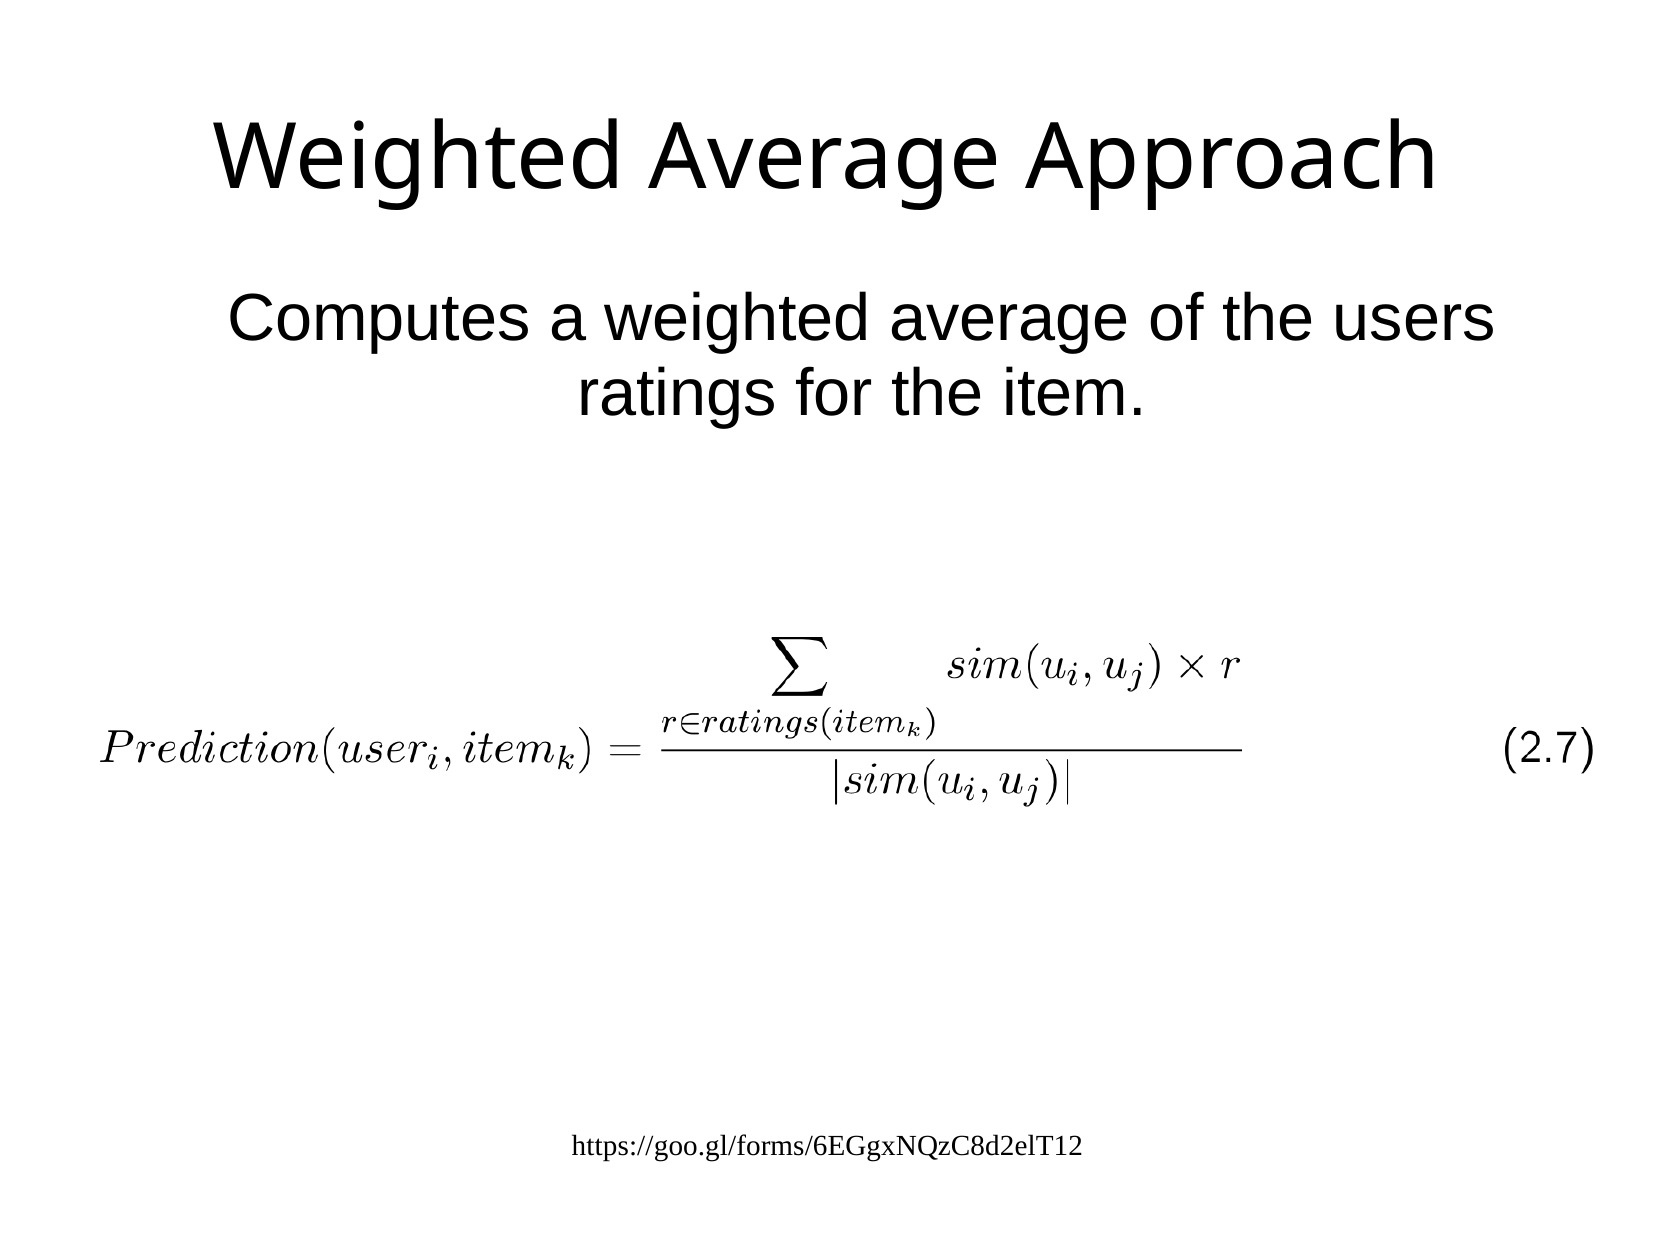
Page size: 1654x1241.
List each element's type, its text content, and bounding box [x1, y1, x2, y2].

list Computes a weighted average of the users ratings for the item. [82, 280, 1571, 515]
picture [62, 574, 1612, 850]
title Weighted Average Approach [82, 49, 1571, 257]
